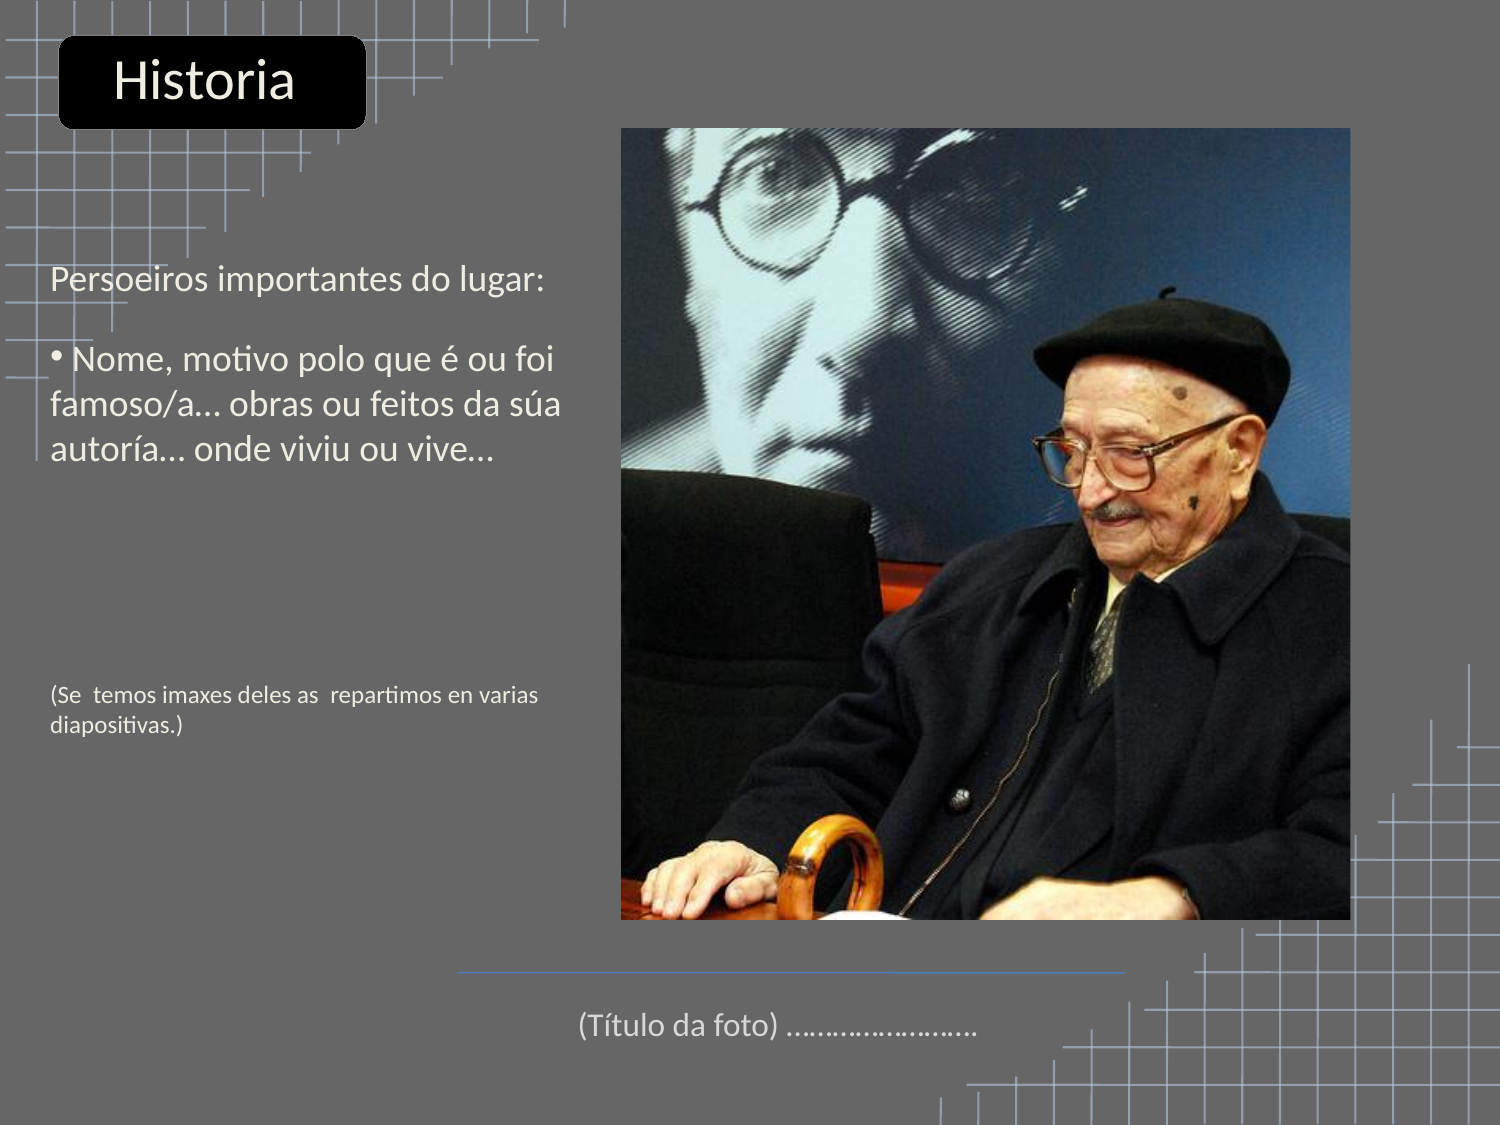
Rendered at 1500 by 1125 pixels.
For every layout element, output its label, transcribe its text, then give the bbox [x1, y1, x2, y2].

text_box [621, 128, 1351, 920]
text_box Persoeiros importantes do lugar: Nome, motivo polo que é ou foi famoso/a… obras ou feitos da súa autoría… onde viviu ou vive… (Se temos imaxes deles as repartimos en varias diapositivas.) [35, 246, 586, 822]
text_box (Título da foto) ……………………. [562, 996, 996, 1052]
text_box [69, 35, 367, 130]
title Historia [58, 23, 352, 129]
